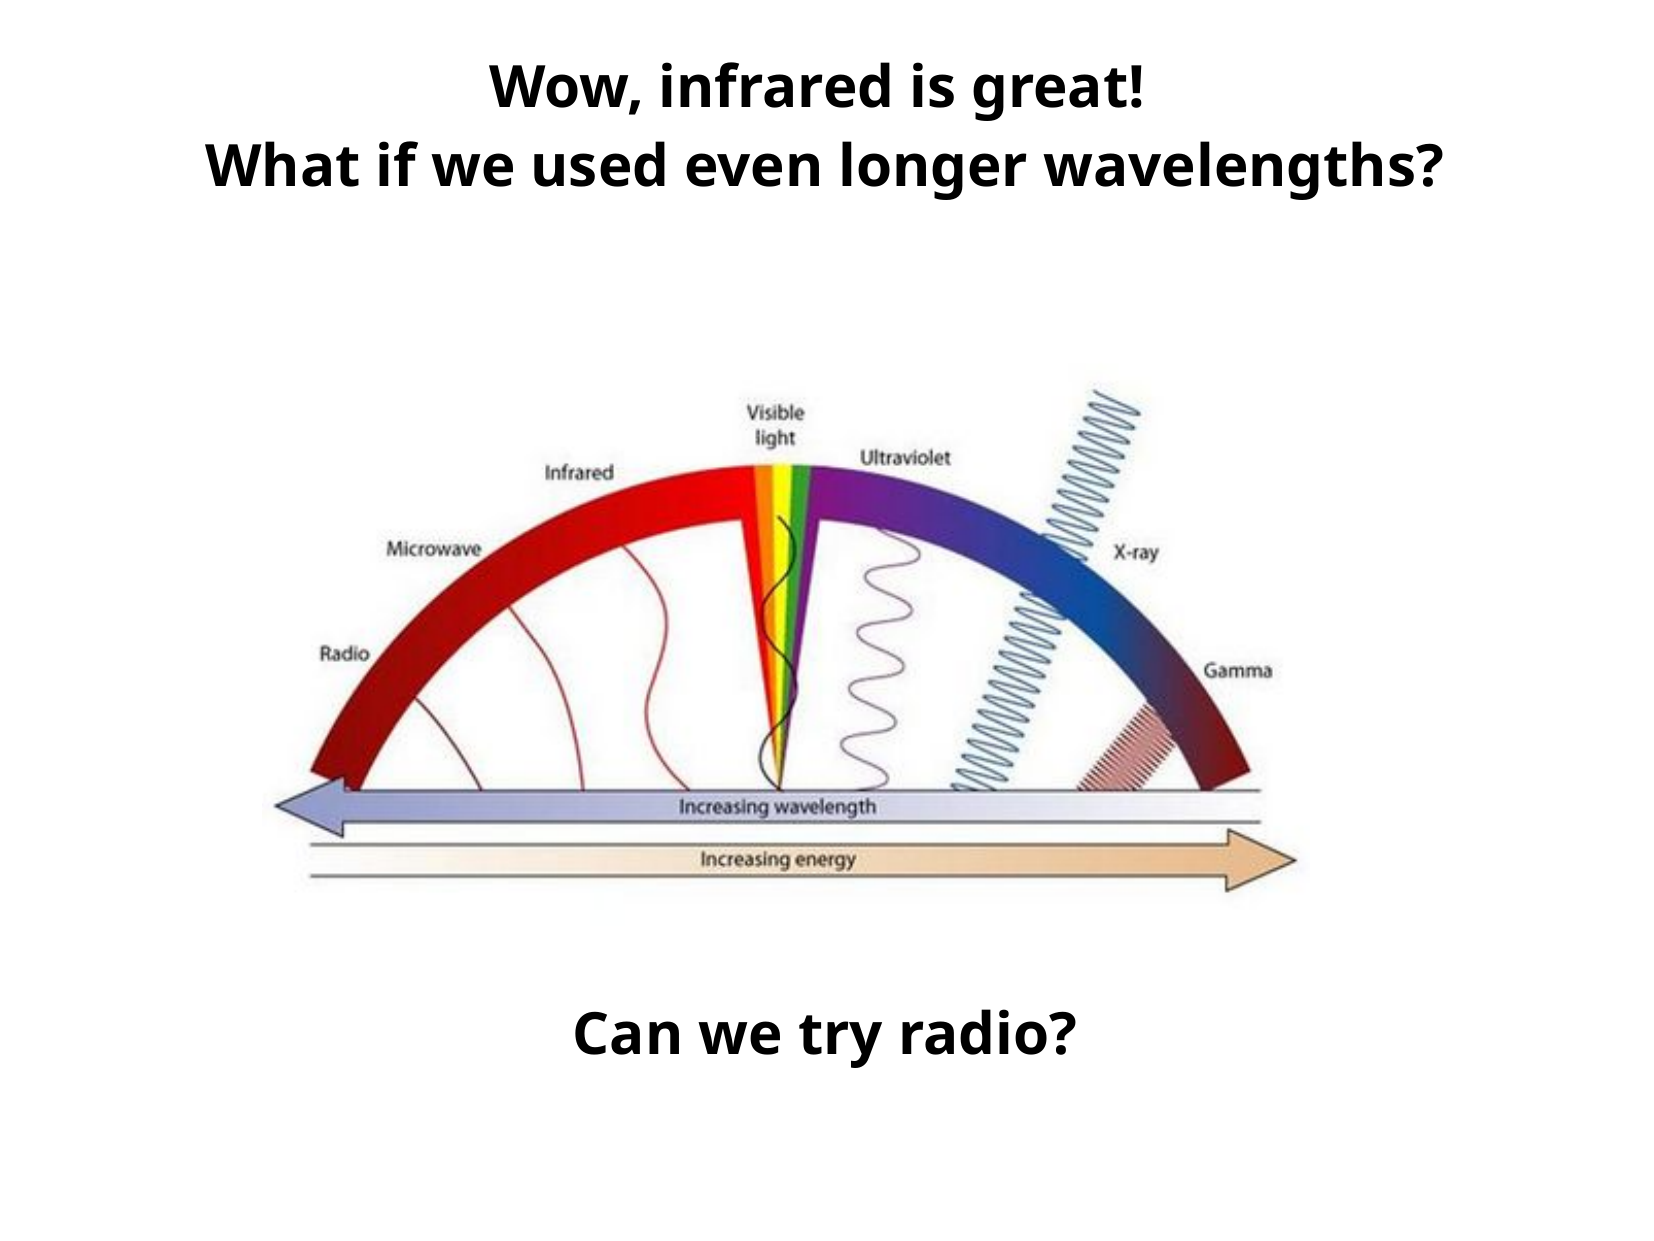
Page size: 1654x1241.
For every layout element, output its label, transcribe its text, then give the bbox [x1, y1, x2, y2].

text_box Can we try radio? [37, 985, 1613, 1082]
picture [262, 299, 1310, 998]
text_box Wow, infrared is great! What if we used even longer wavelengths? [37, 37, 1613, 216]
